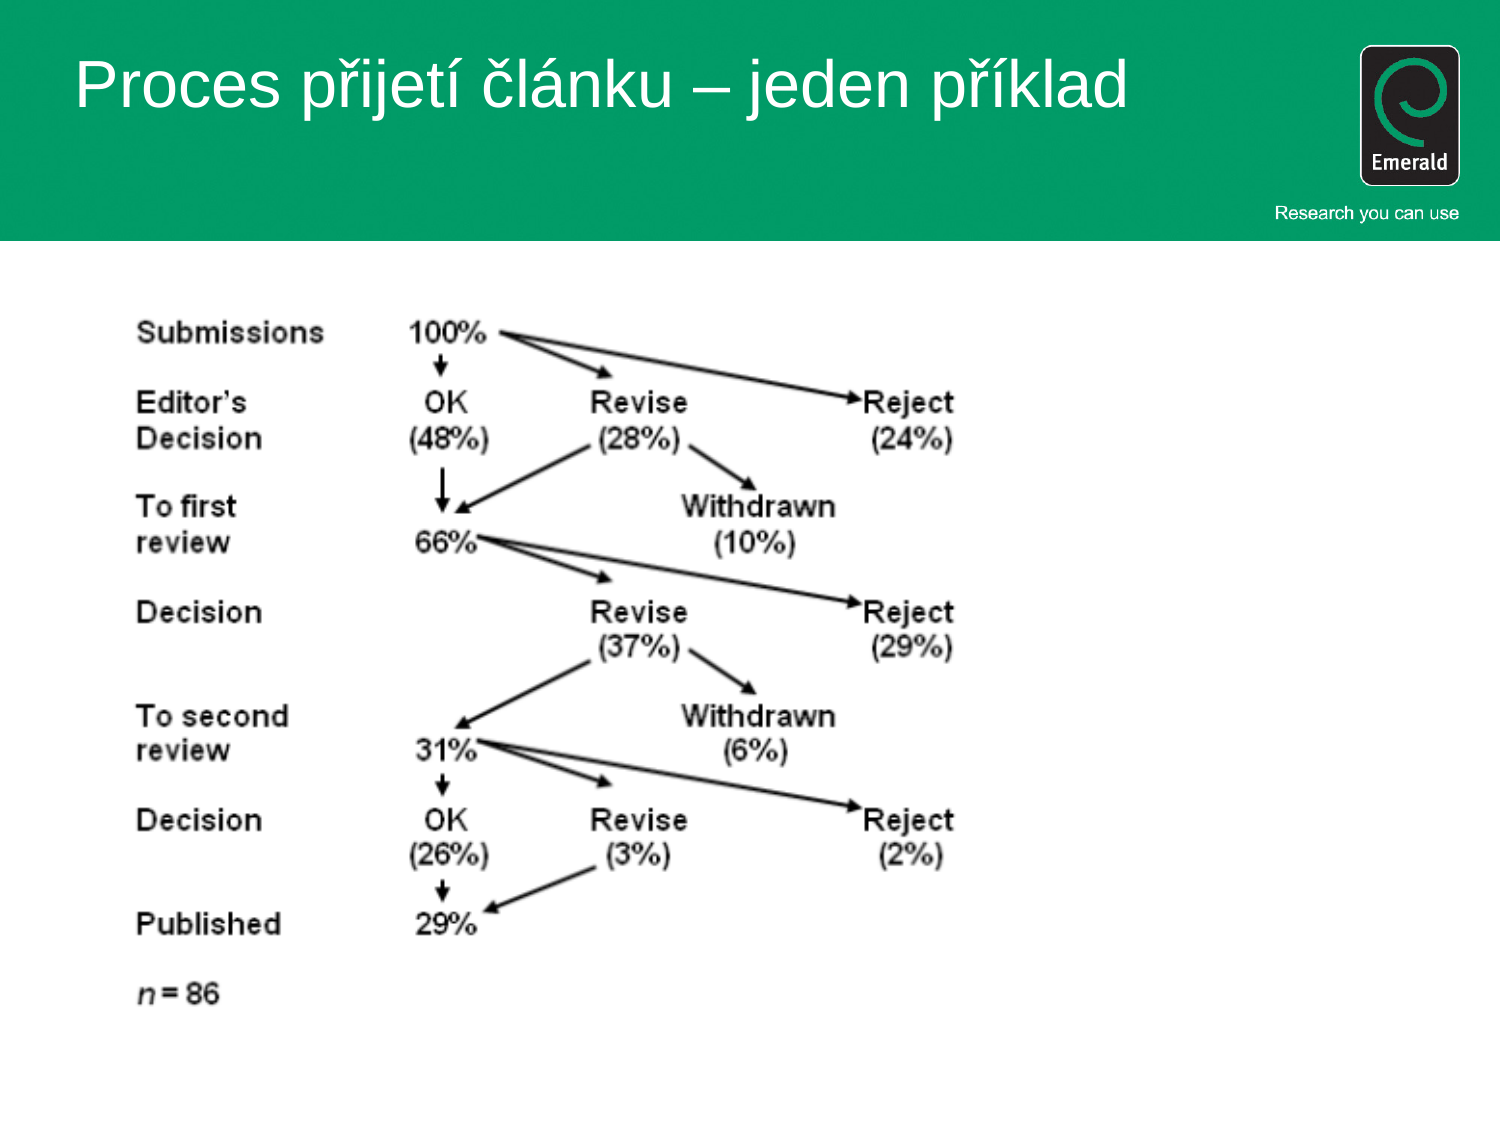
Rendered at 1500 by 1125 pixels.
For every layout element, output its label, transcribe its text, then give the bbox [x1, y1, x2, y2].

title Proces přijetí článku – jeden příklad [74, 49, 1282, 237]
picture [123, 302, 975, 1024]
